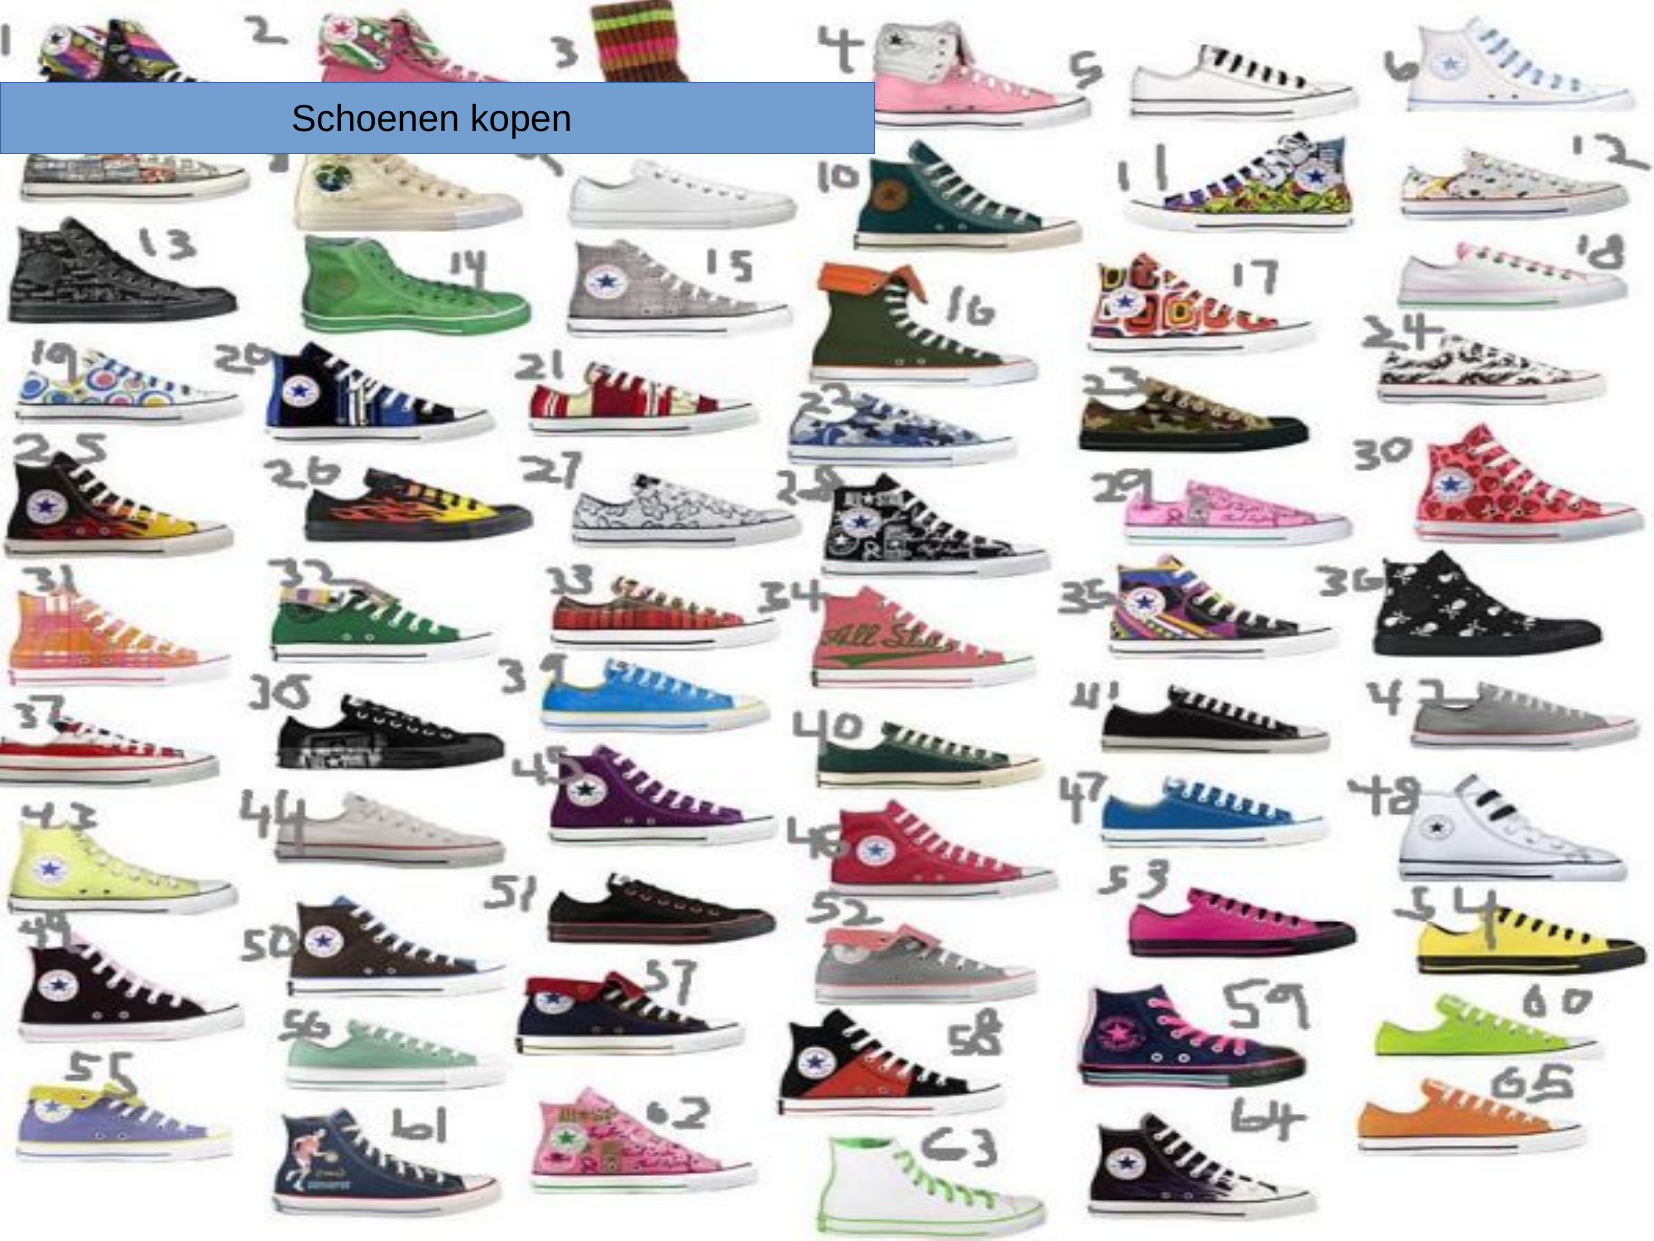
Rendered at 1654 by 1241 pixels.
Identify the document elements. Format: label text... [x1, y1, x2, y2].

text_box Schoenen kopen [0, 82, 875, 154]
picture [0, 0, 1654, 1241]
